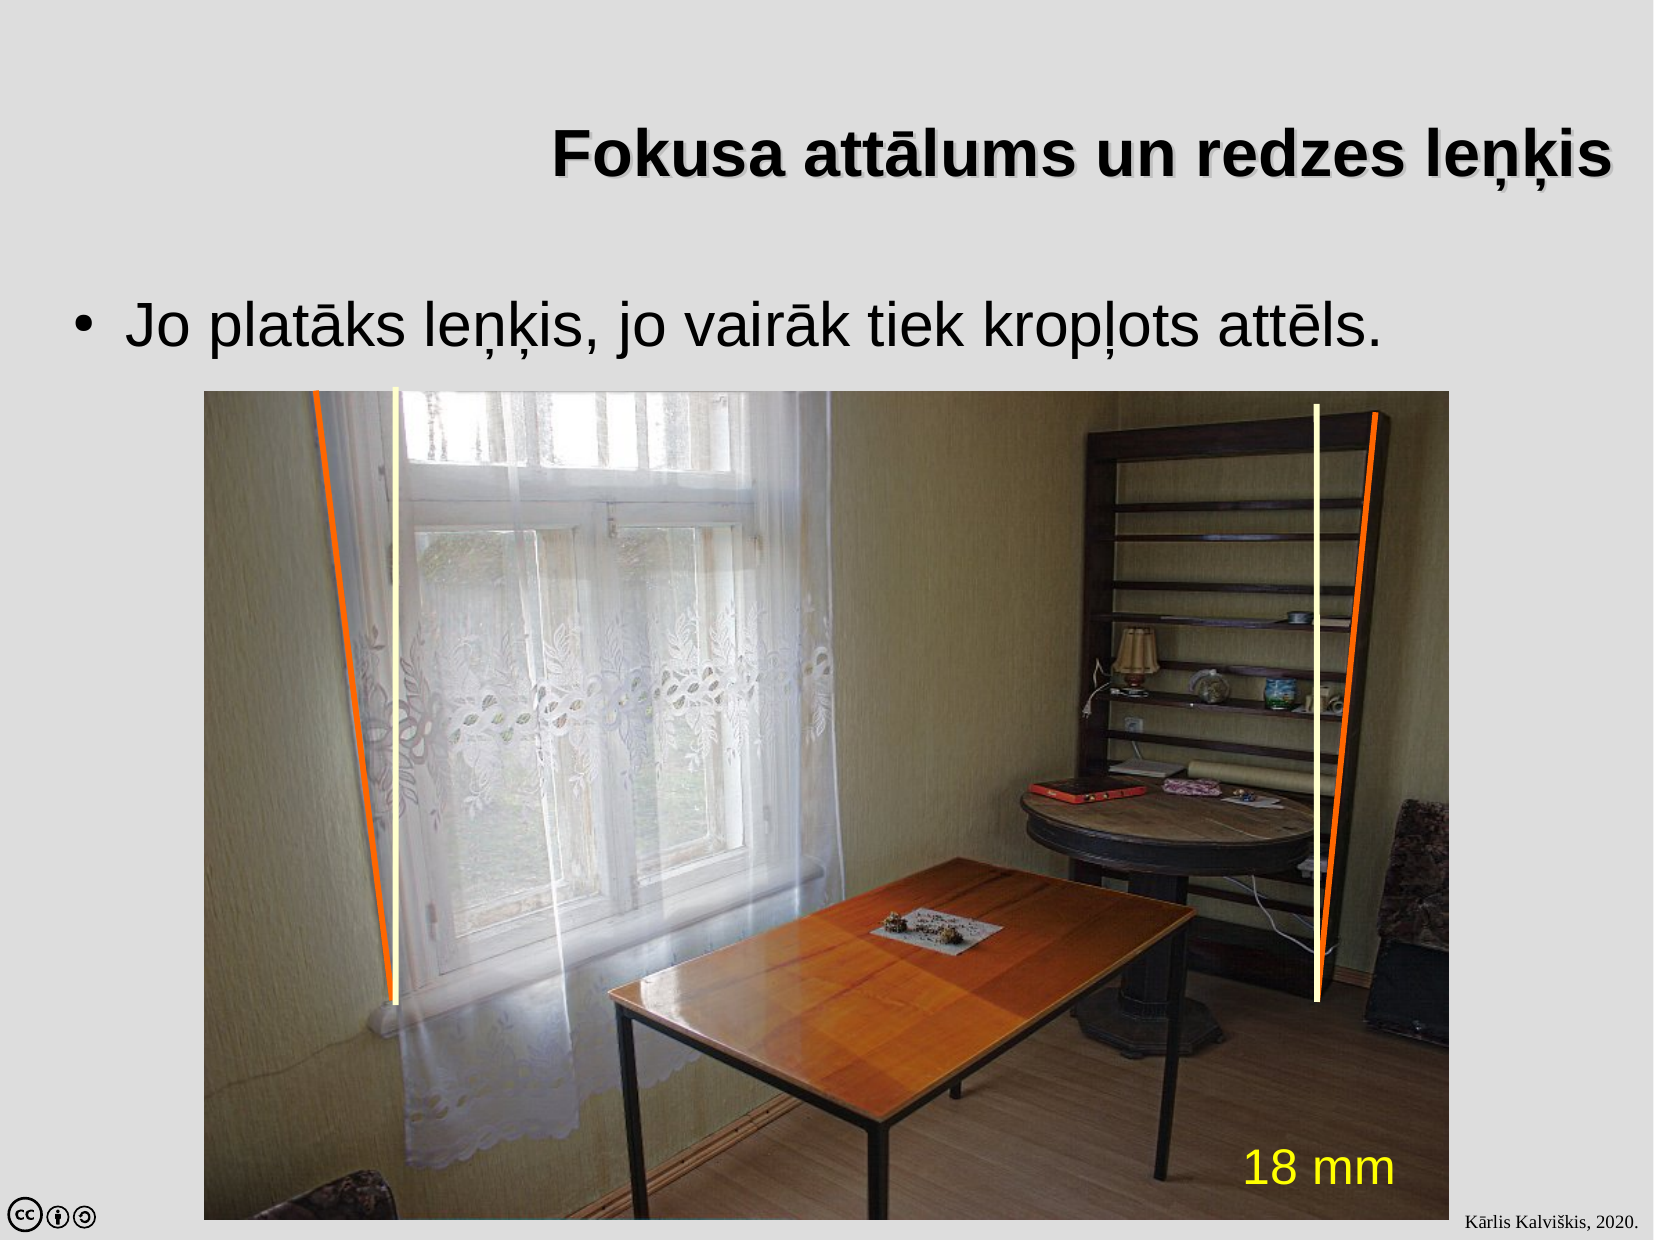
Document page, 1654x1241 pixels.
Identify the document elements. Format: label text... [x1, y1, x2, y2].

title Fokusa attālums un redzes leņķis [42, 49, 1615, 257]
picture [204, 391, 1449, 1220]
text_box 18 mm [1228, 1131, 1412, 1203]
picture [319, 391, 392, 967]
list Jo platāks leņķis, jo vairāk tiek kropļots attēls. [37, 290, 1620, 1010]
